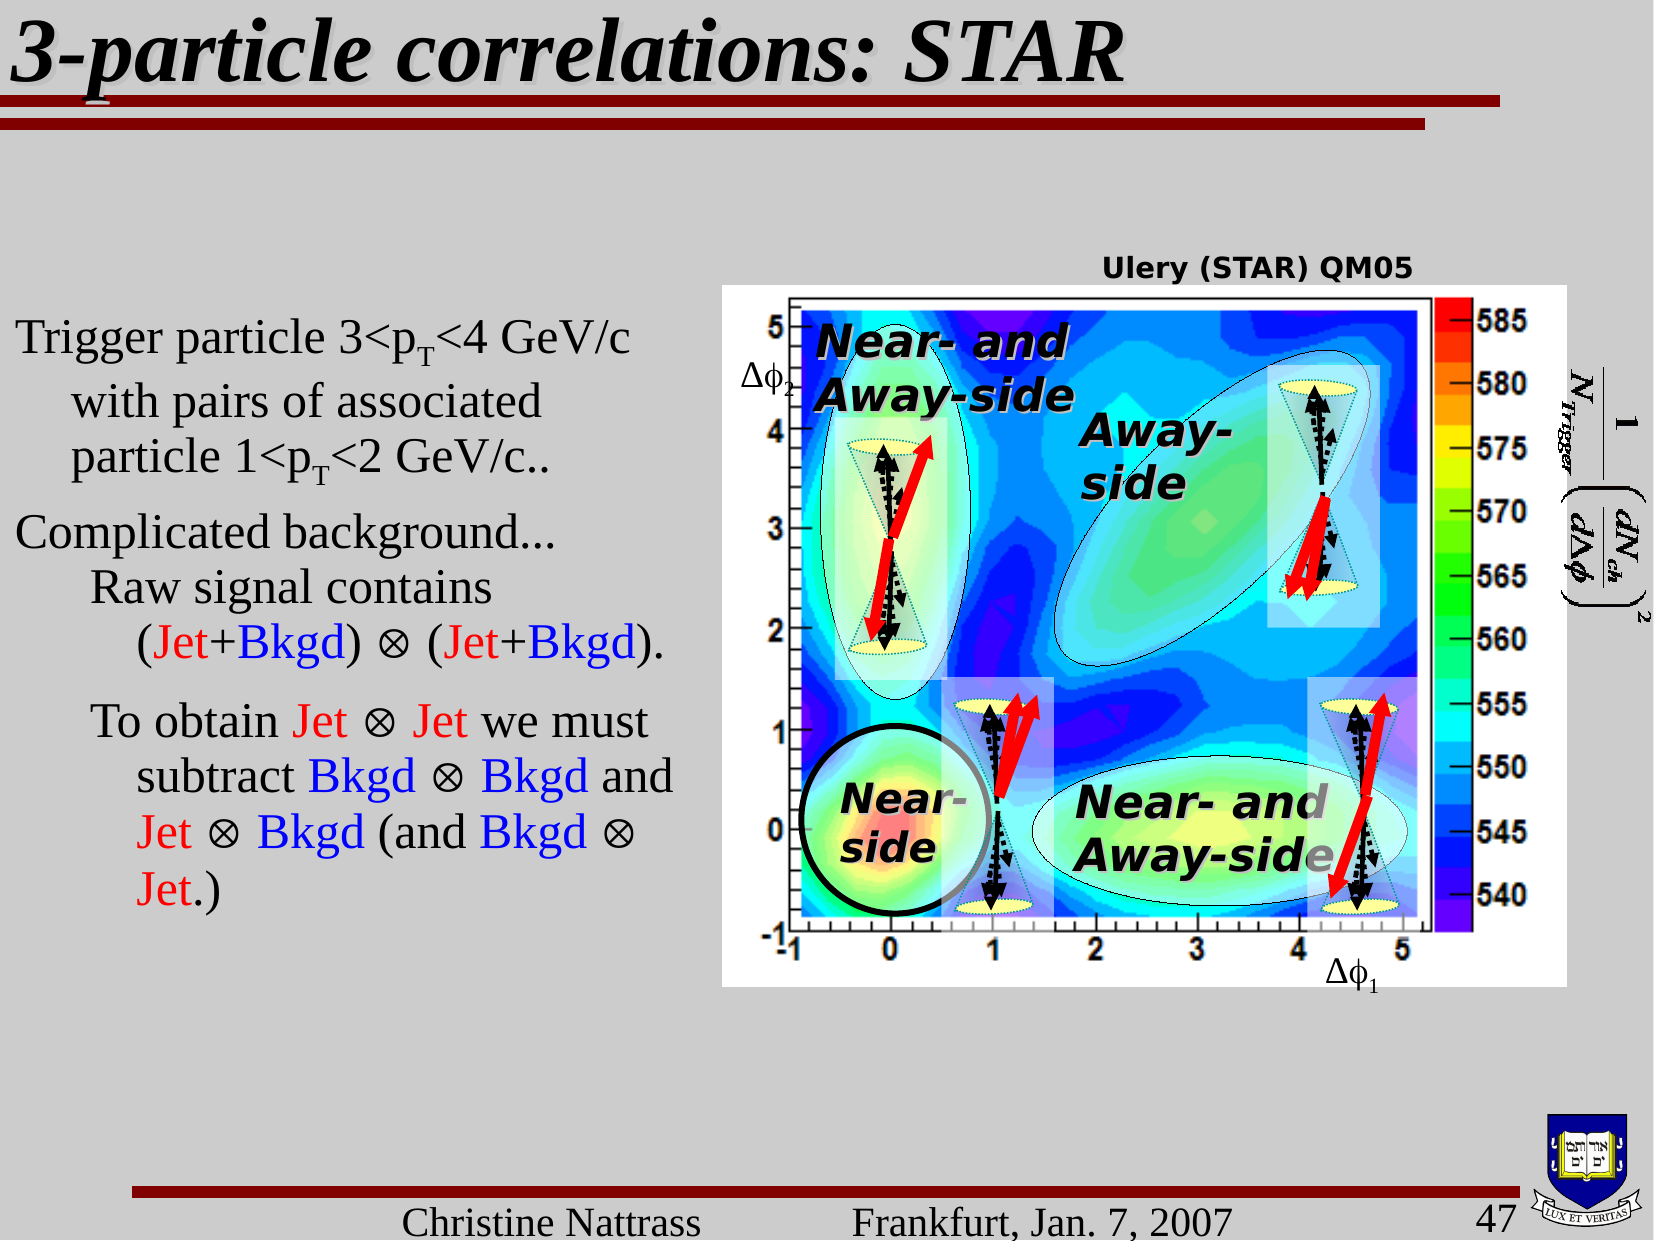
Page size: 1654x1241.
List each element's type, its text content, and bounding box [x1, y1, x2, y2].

text_box Near- and Away-side [800, 308, 1091, 430]
text_box Δ1 [1310, 942, 1395, 1006]
text_box Ulery (STAR) QM05 [1086, 244, 1471, 294]
picture [722, 285, 1654, 987]
text_box Near- and Away-side [1060, 768, 1307, 891]
list Trigger particle 3<pT<4 GeV/c with pairs of associated particle 1<pT<2 GeV/c.. Complicated background... Raw signal contains (Jet+Bkgd)  (Jet+Bkgd). To obtain Jet  Jet we must subtract Bkgd  Bkgd and Jet  Bkgd (and Bkgd  Jet.)‏ [0, 301, 713, 1041]
text_box [801, 417, 1060, 940]
text_box [1054, 350, 1380, 667]
text_box [1111, 677, 1420, 940]
title 3-particle correlations: STAR [11, 0, 1512, 154]
text_box Near- side [825, 767, 941, 880]
text_box Δ2 [725, 346, 800, 410]
text_box Away- side [1065, 396, 1250, 518]
picture [1530, 1114, 1643, 1227]
